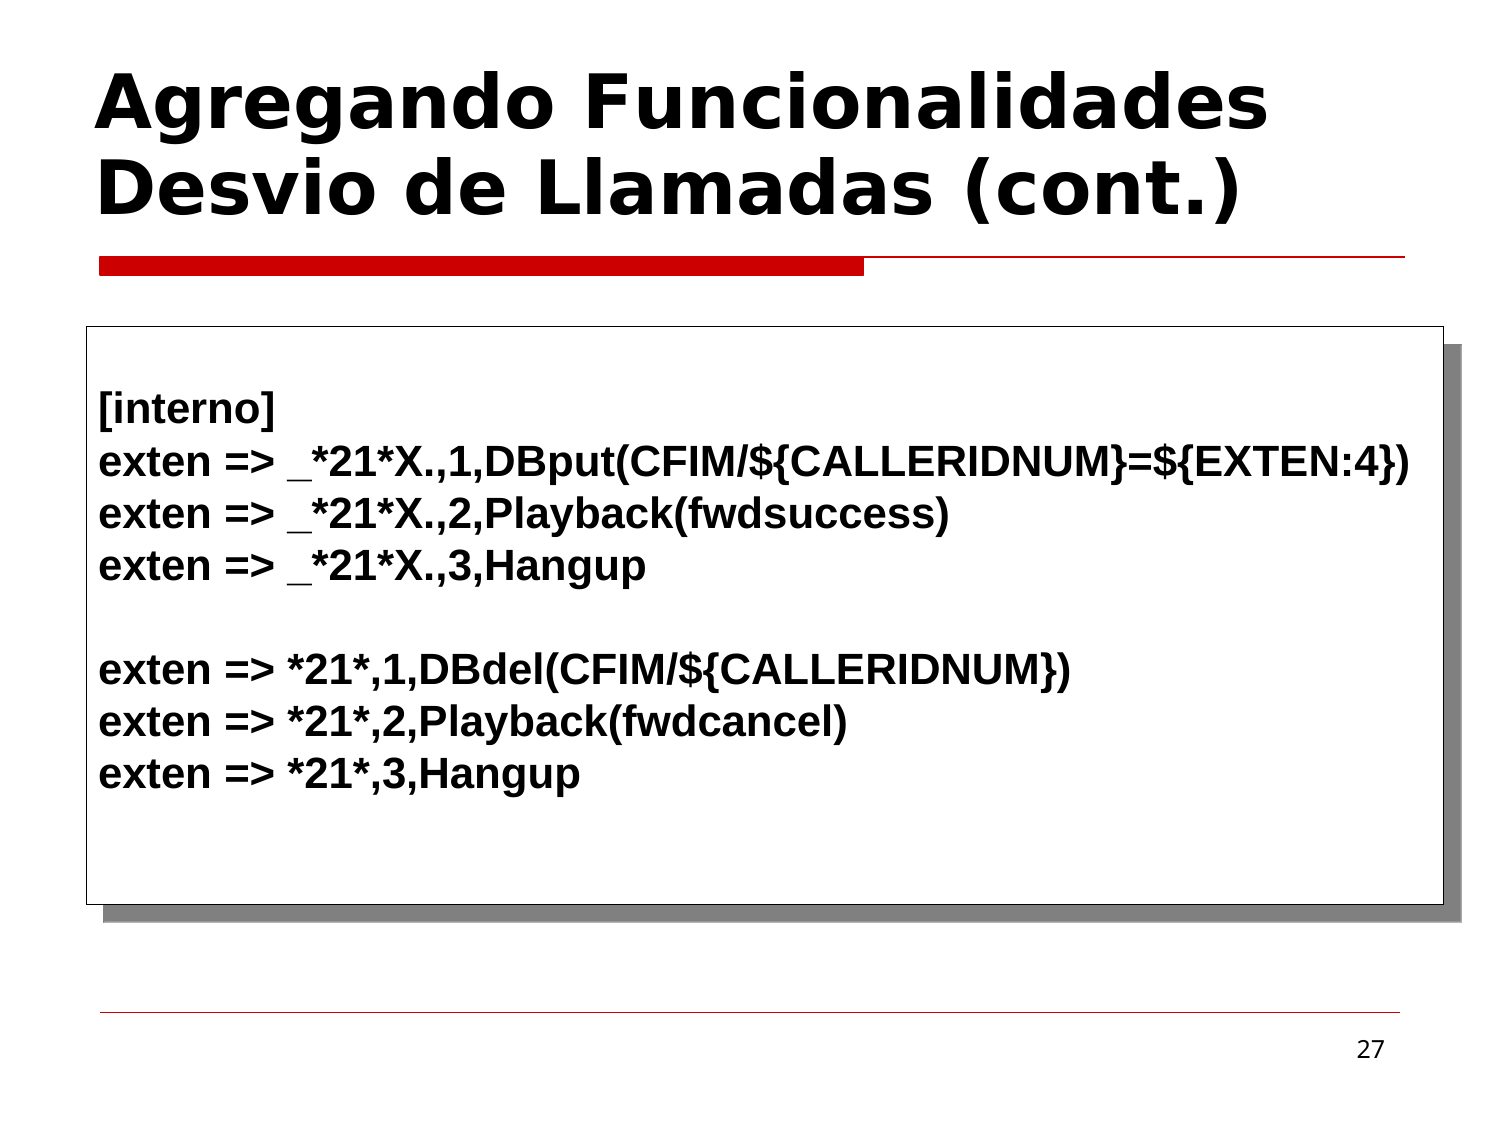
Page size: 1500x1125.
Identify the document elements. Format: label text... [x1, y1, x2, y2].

title Agregando Funcionalidades Desvio de Llamadas (cont.) [94, 42, 1407, 250]
text_box [interno] exten => _*21*X.,1,DBput(CFIM/${CALLERIDNUM}=${EXTEN:4}) exten => _*21*X.,2,Playback(fwdsuccess) exten => _*21*X.,3,Hangup exten => *21*,1,DBdel(CFIM/${CALLERIDNUM}) exten => *21*,2,Playback(fwdcancel) exten => *21*,3,Hangup [86, 326, 1444, 905]
